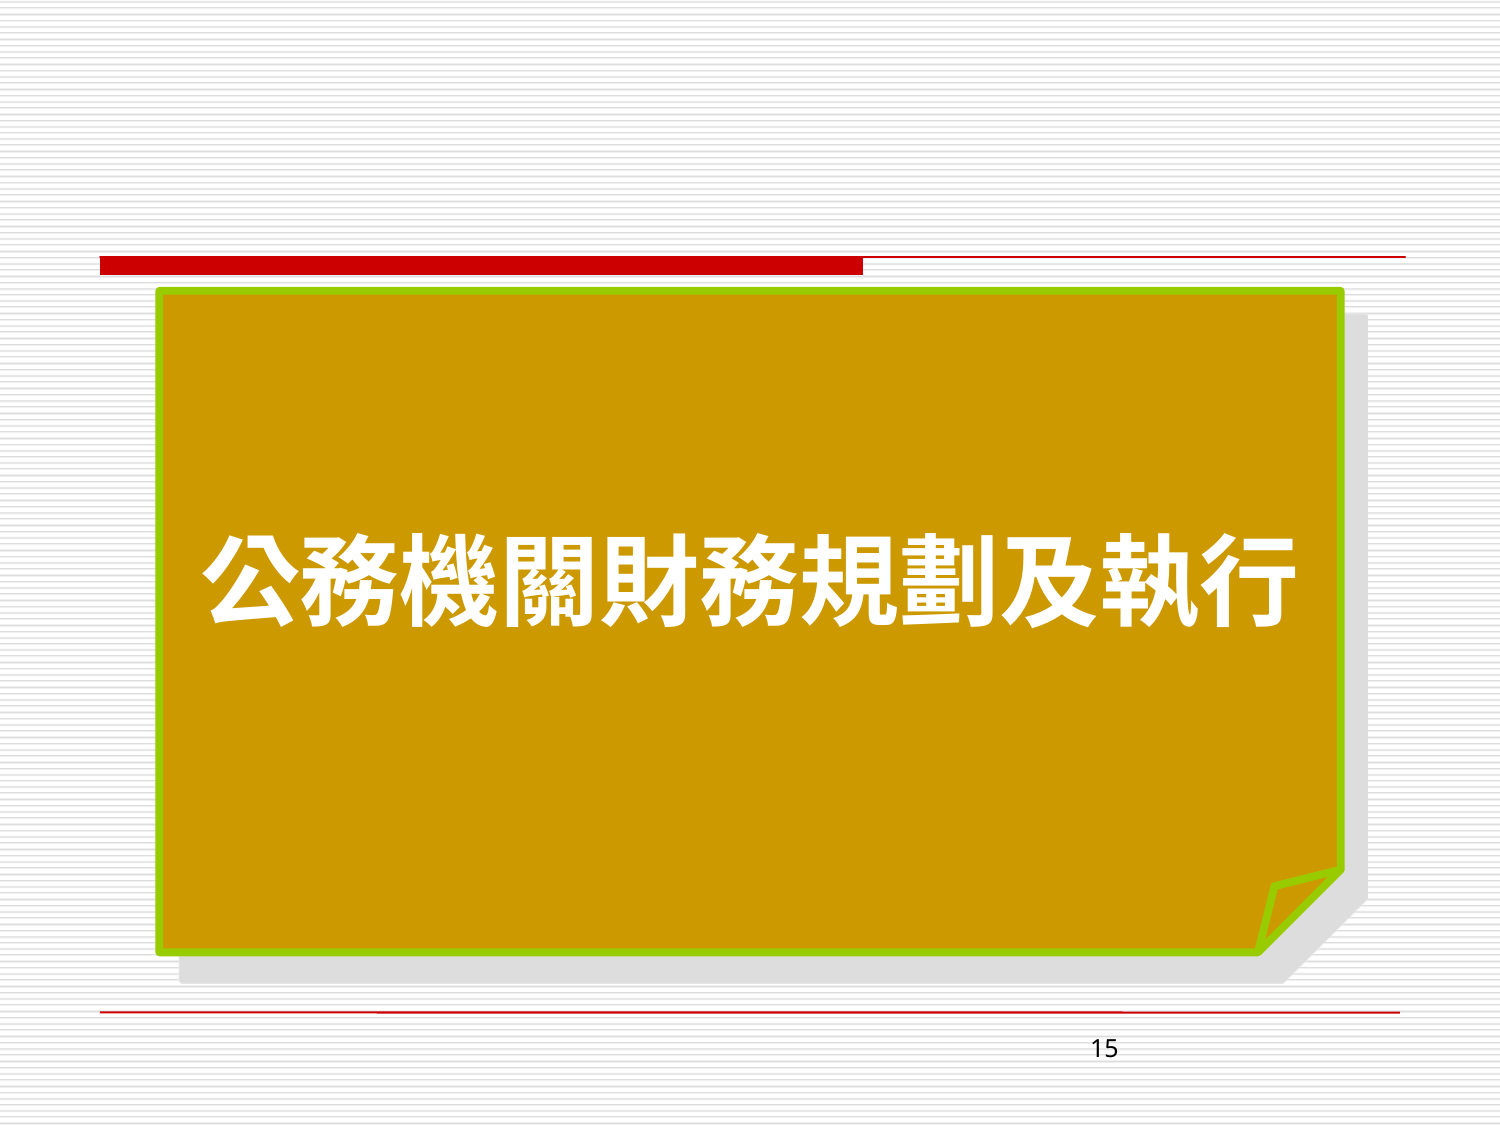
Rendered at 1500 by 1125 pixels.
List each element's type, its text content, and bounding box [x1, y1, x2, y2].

text_box 公務機關財務規劃及執行 [159, 290, 1341, 953]
text_box [1074, 1024, 1400, 1103]
